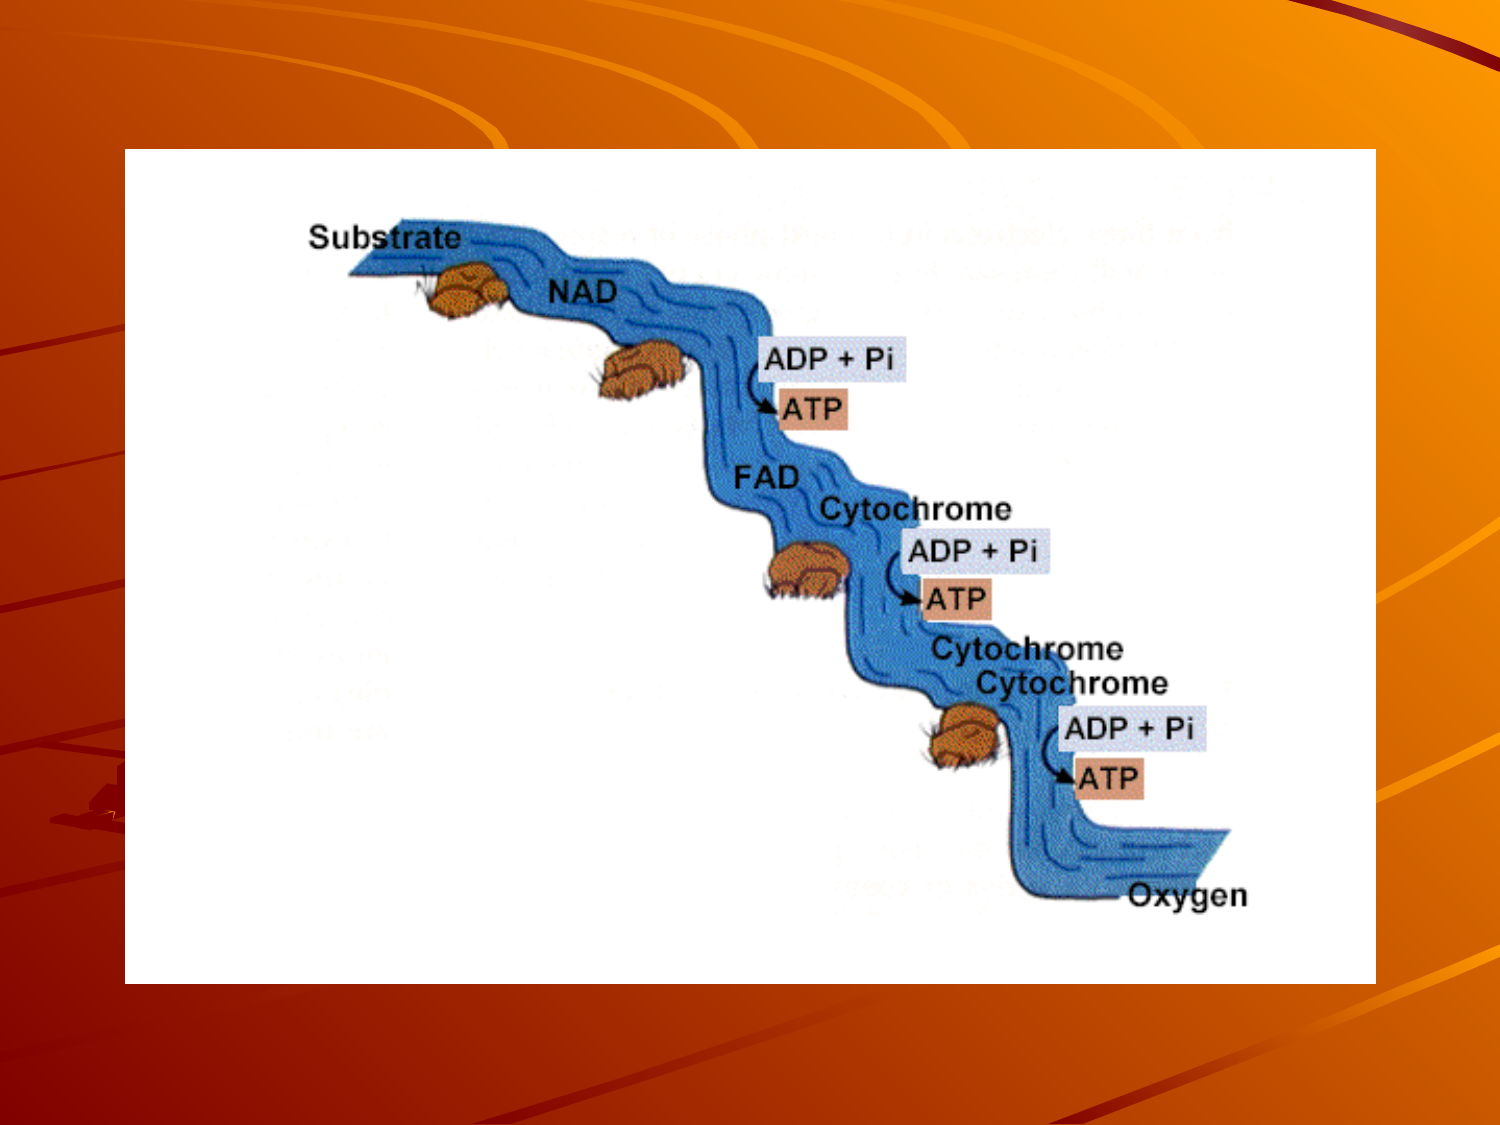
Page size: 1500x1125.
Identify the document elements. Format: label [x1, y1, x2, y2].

picture [125, 149, 1376, 984]
